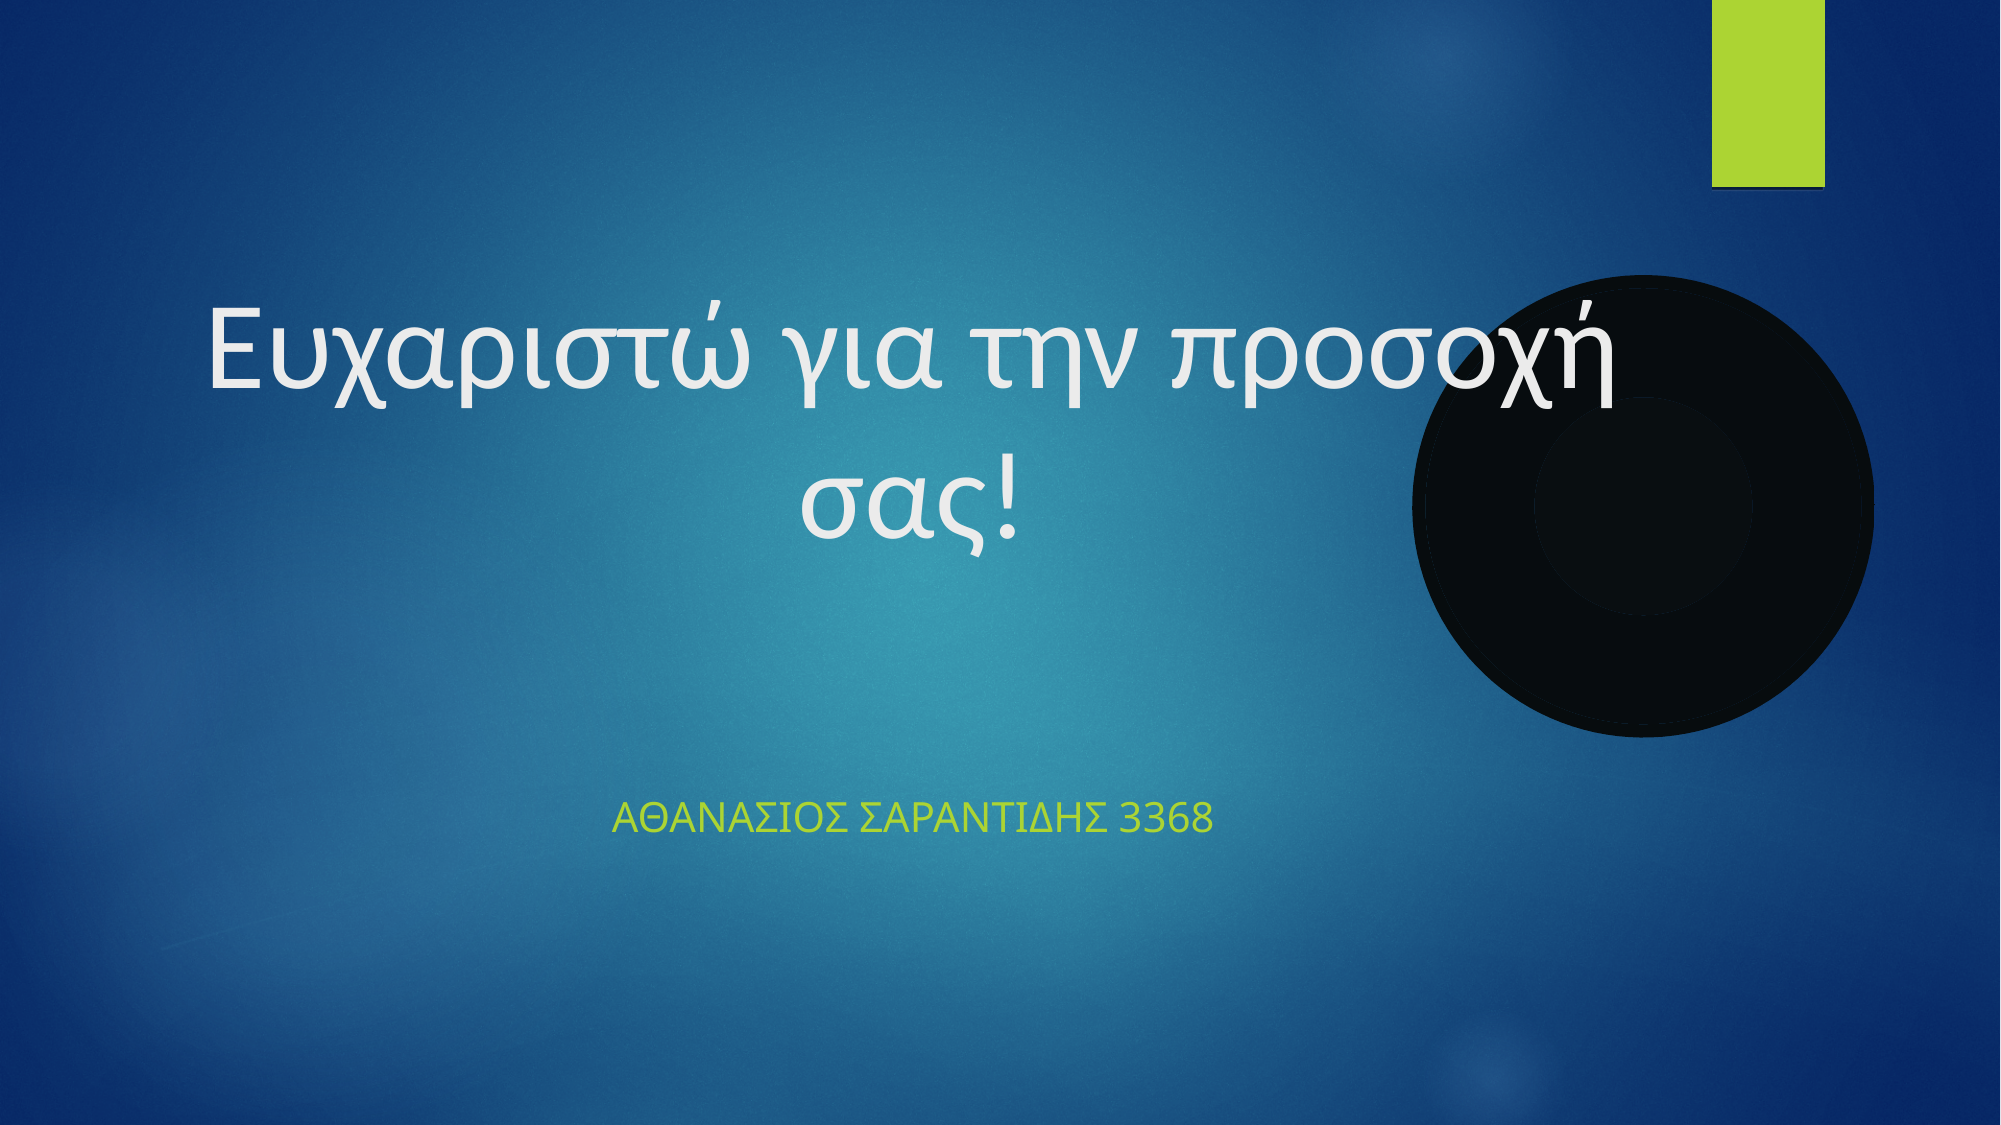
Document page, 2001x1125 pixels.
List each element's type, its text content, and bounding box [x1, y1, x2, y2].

title Ευχαριστώ για την προσοχή σας! [189, 256, 1638, 563]
subtitle ΑθανΑΣΙΟΣ ΣΑΡΑΝΤΙΔΗΣ 3368 [189, 783, 1638, 926]
